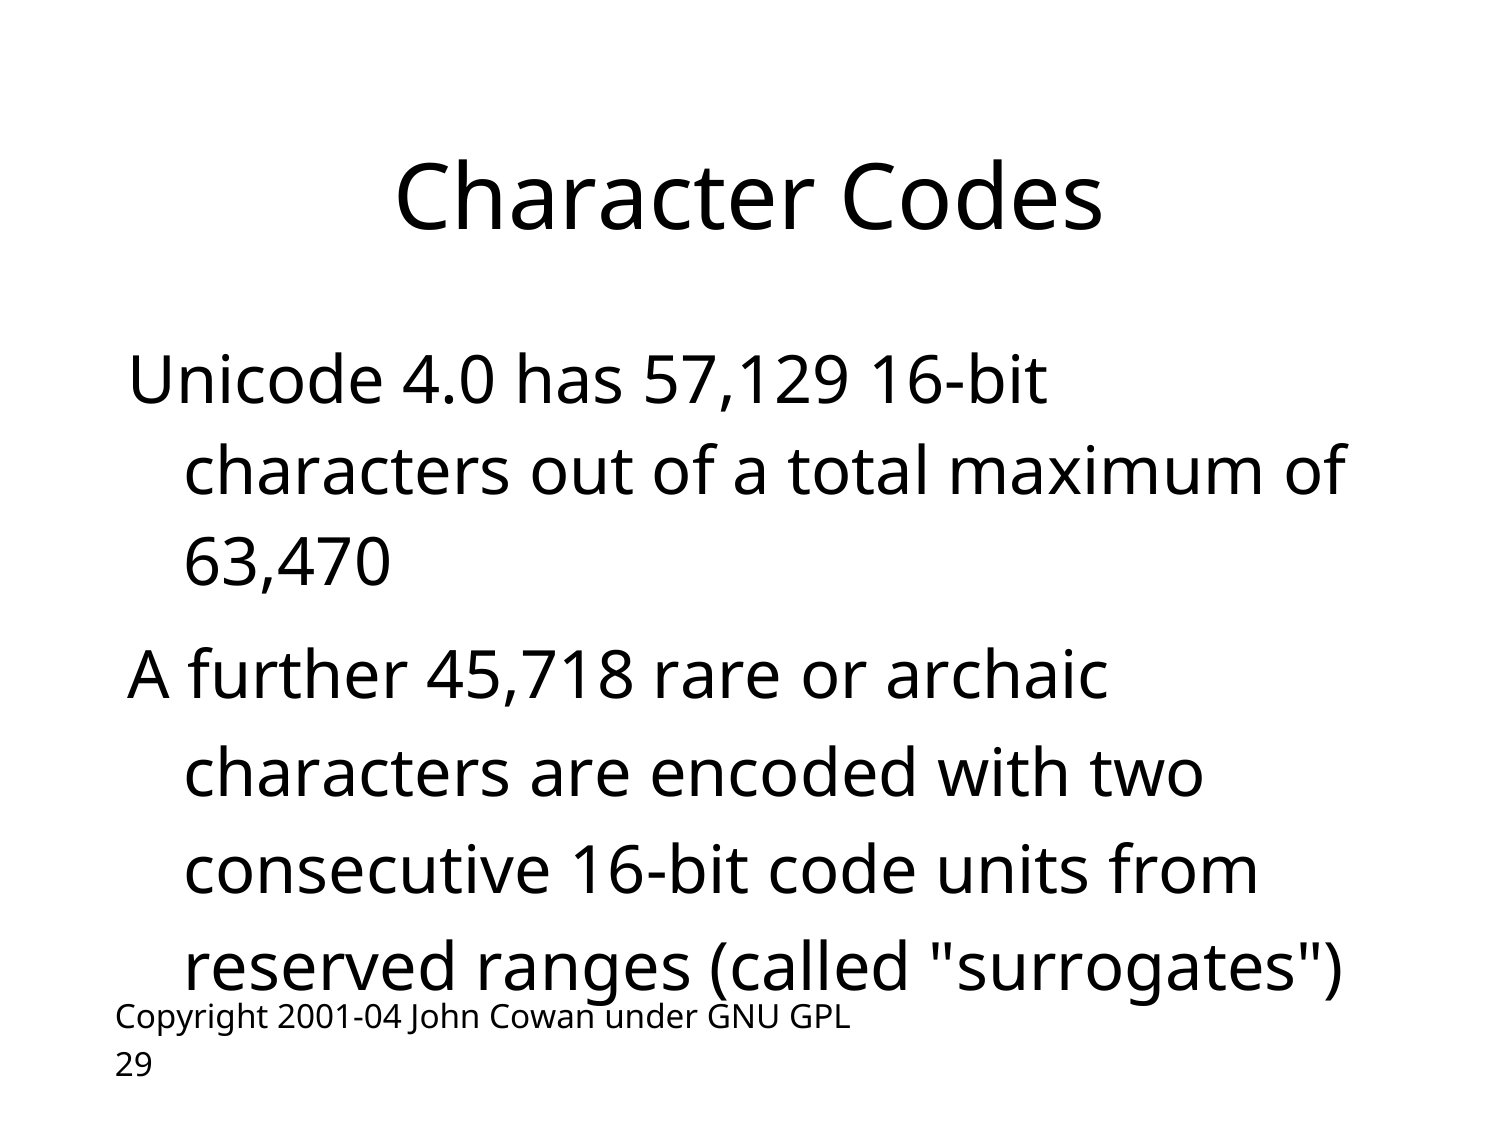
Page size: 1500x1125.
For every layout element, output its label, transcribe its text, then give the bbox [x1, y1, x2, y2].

list Unicode 4.0 has 57,129 16-bit characters out of a total maximum of 63,470 A further 45,718 rare or archaic characters are encoded with two consecutive 16-bit code units from reserved ranges (called "surrogates") [112, 324, 1388, 929]
title Character Codes [112, 99, 1388, 288]
